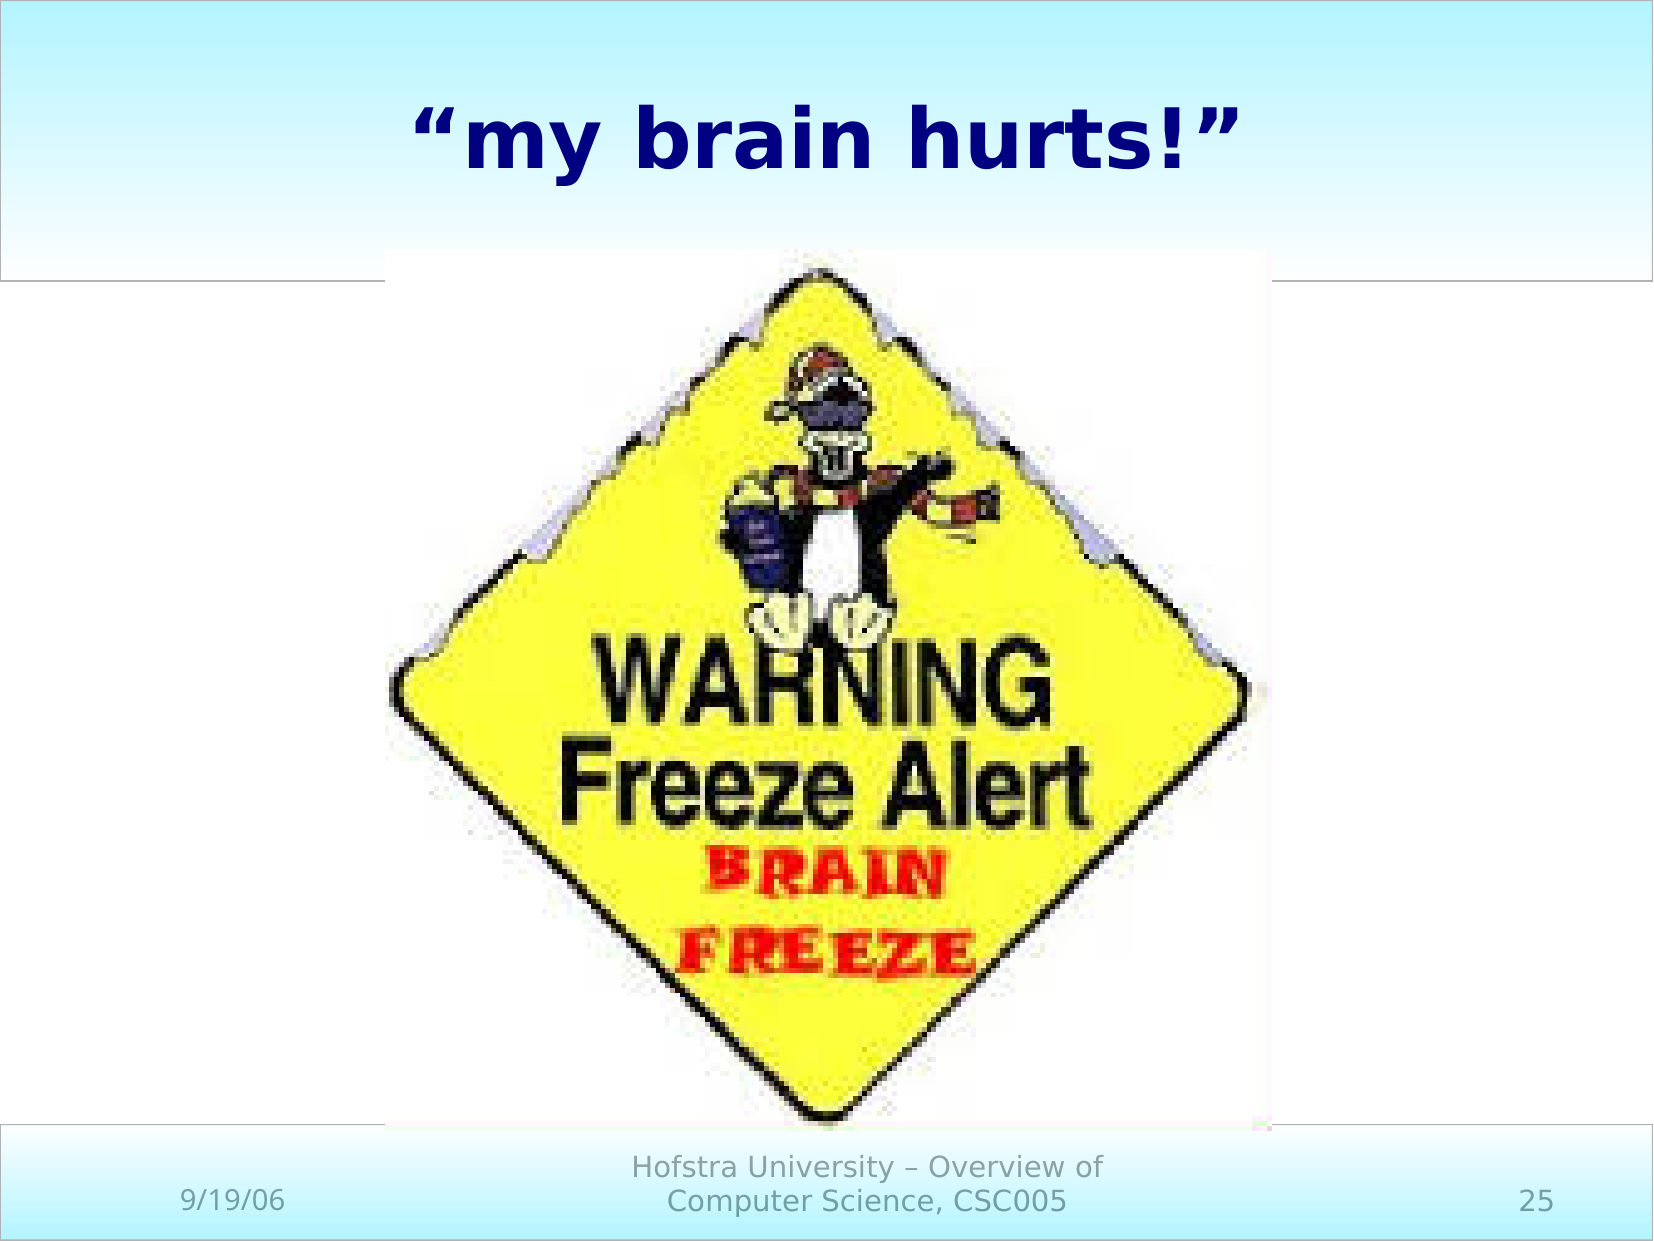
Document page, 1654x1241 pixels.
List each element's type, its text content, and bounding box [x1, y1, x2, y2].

picture [385, 249, 1272, 1131]
title “my brain hurts!” [78, 84, 1576, 195]
